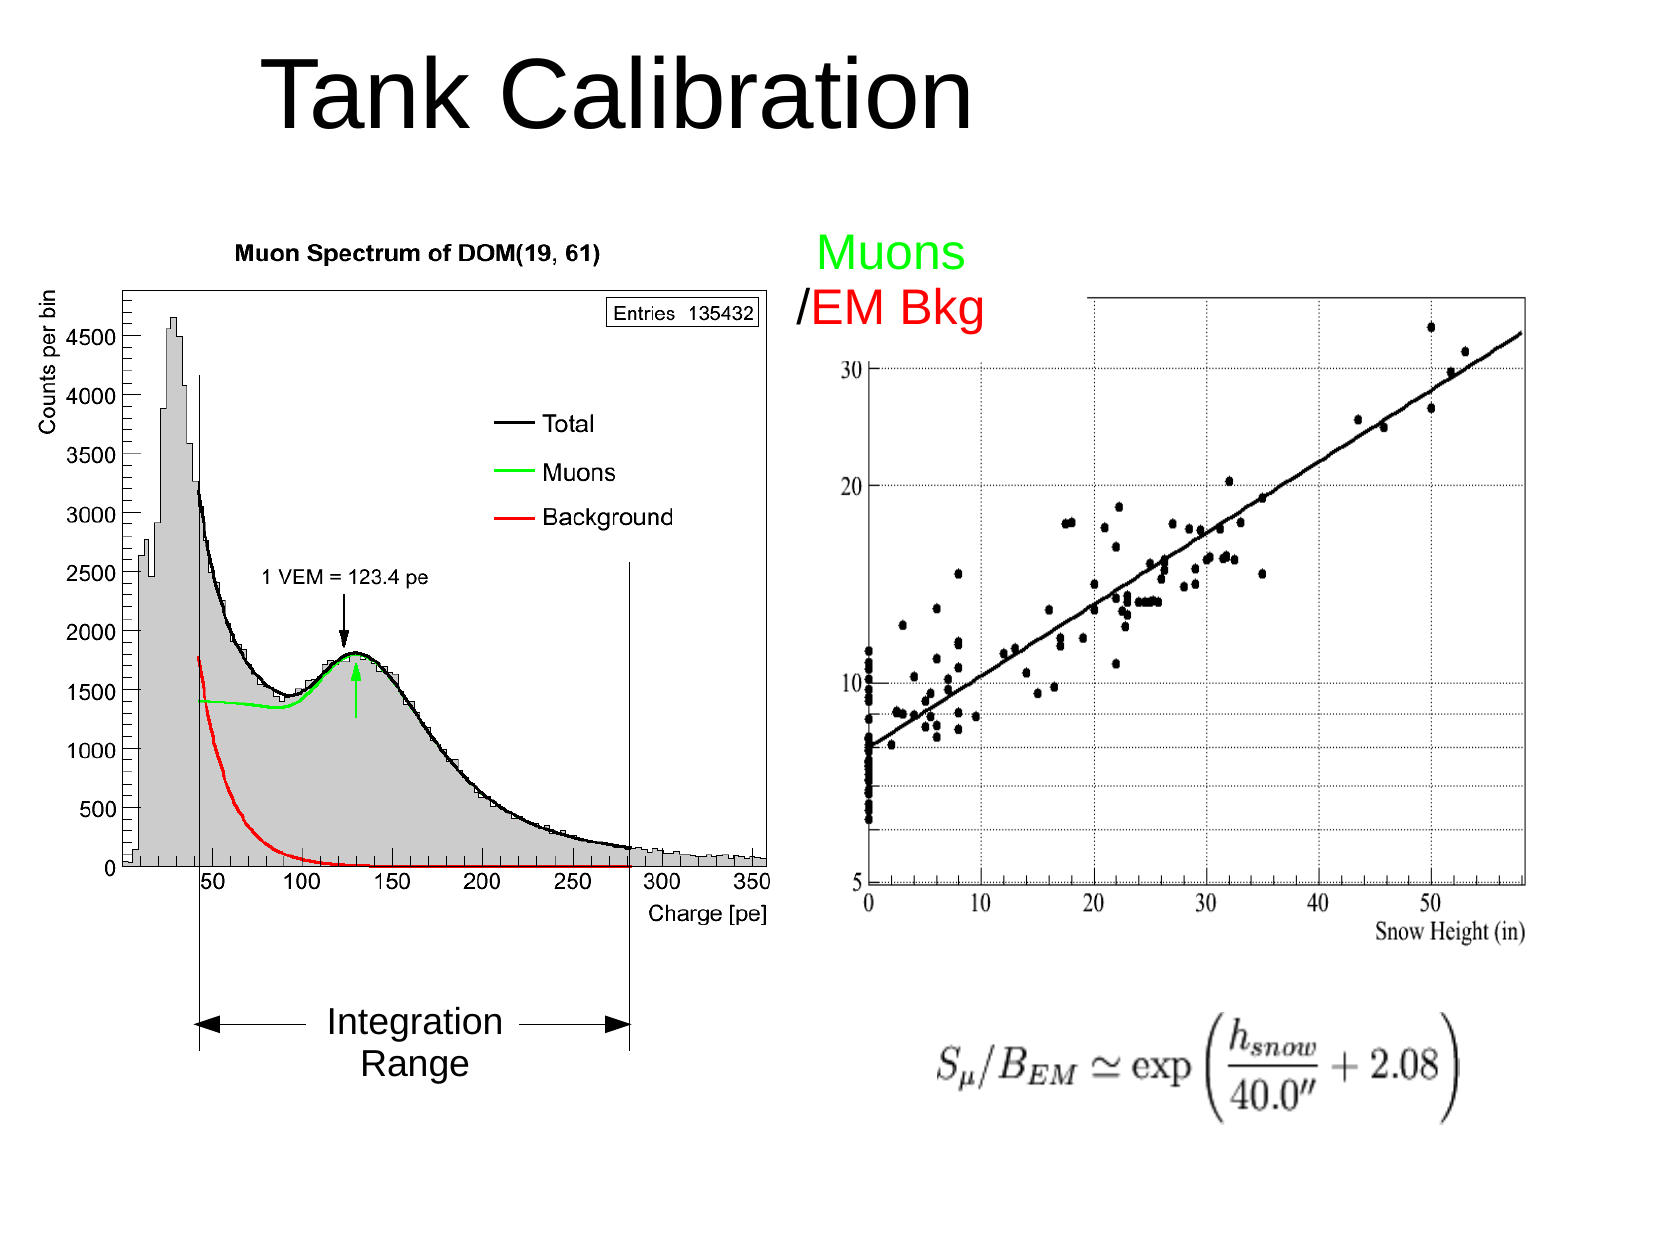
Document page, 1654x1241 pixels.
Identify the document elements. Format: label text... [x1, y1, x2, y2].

text_box Muons /EM Bkg [781, 216, 1088, 362]
text_box Tank Calibration [243, 29, 993, 159]
text_box Integration Range [311, 993, 519, 1092]
picture [937, 1012, 1460, 1126]
picture [31, 218, 1607, 959]
